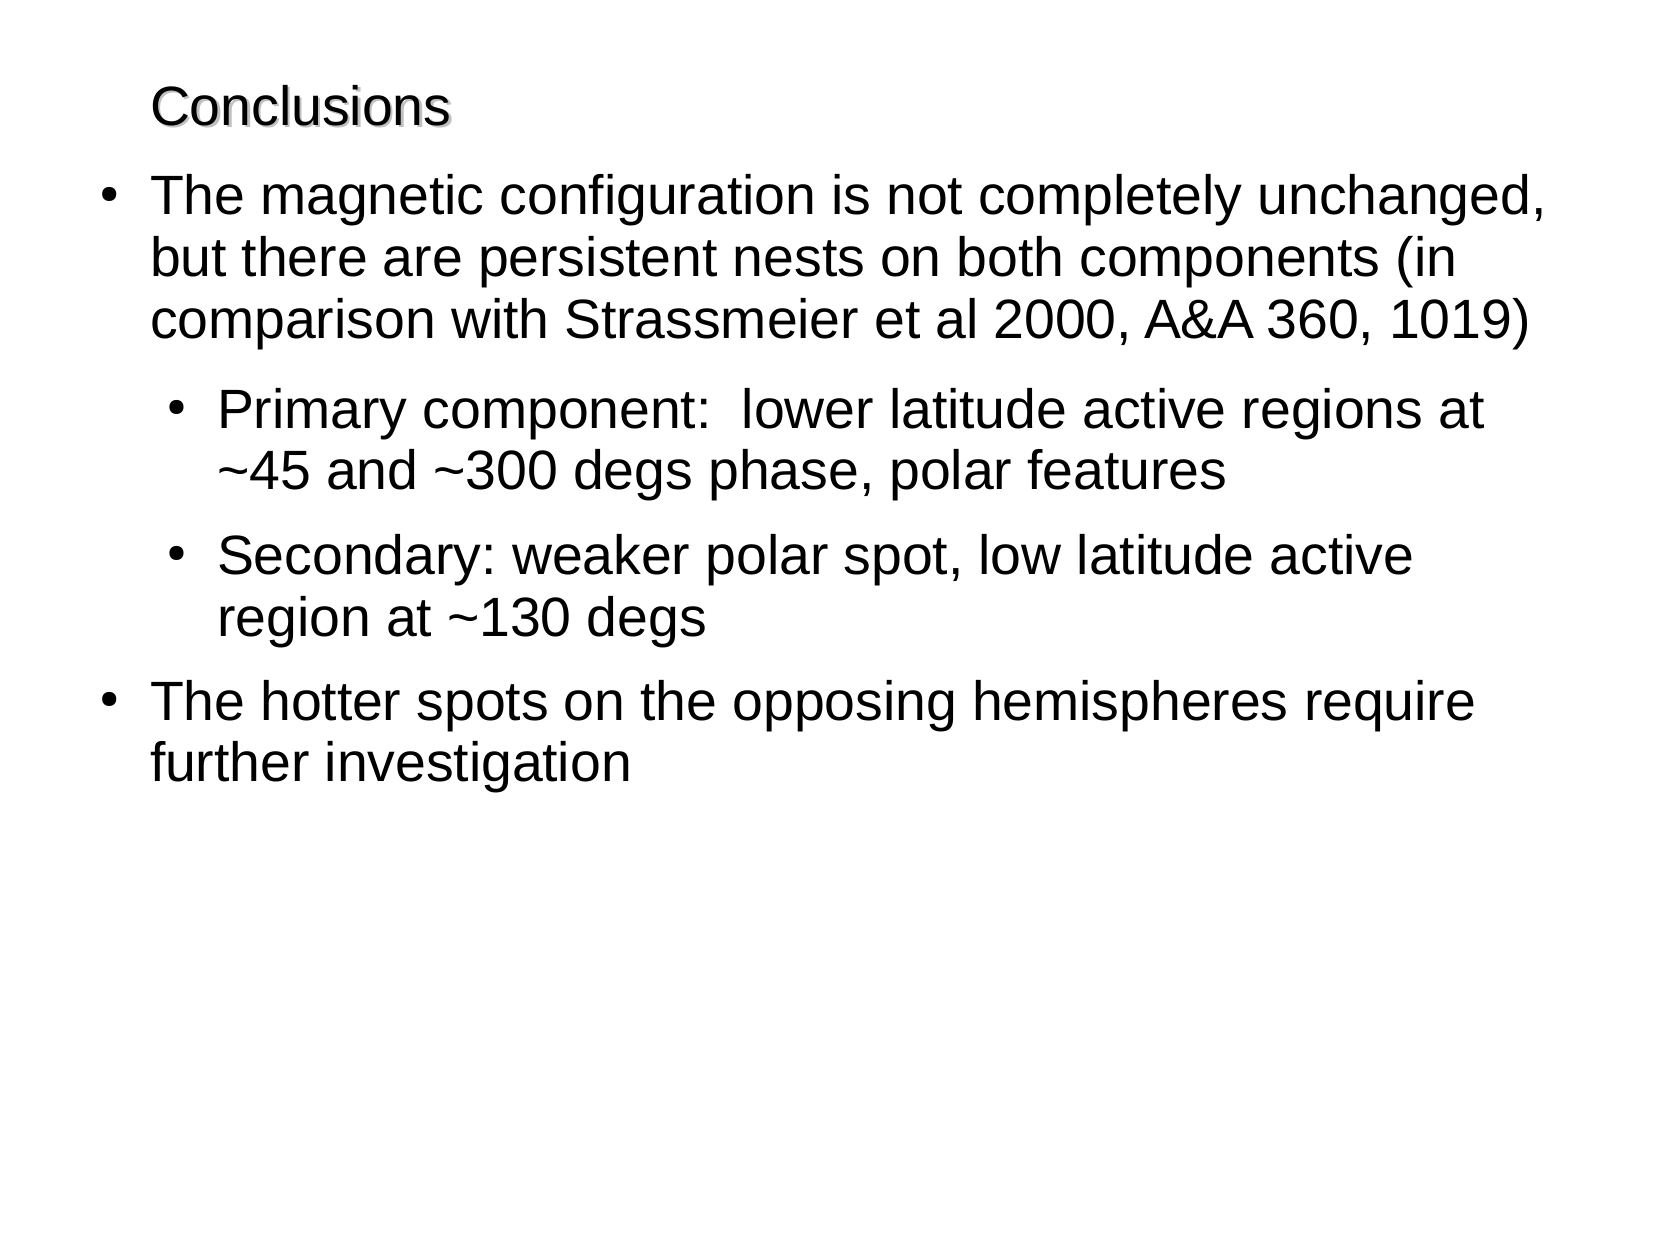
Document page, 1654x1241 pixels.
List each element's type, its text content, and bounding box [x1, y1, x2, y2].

list Conclusions The magnetic configuration is not completely unchanged, but there are persistent nests on both components (in comparison with Strassmeier et al 2000, A&A 360, 1019) Primary component: lower latitude active regions at ~45 and ~300 degs phase, polar features Secondary: weaker polar spot, low latitude active region at ~130 degs The hotter spots on the opposing hemispheres require further investigation [82, 75, 1571, 1163]
